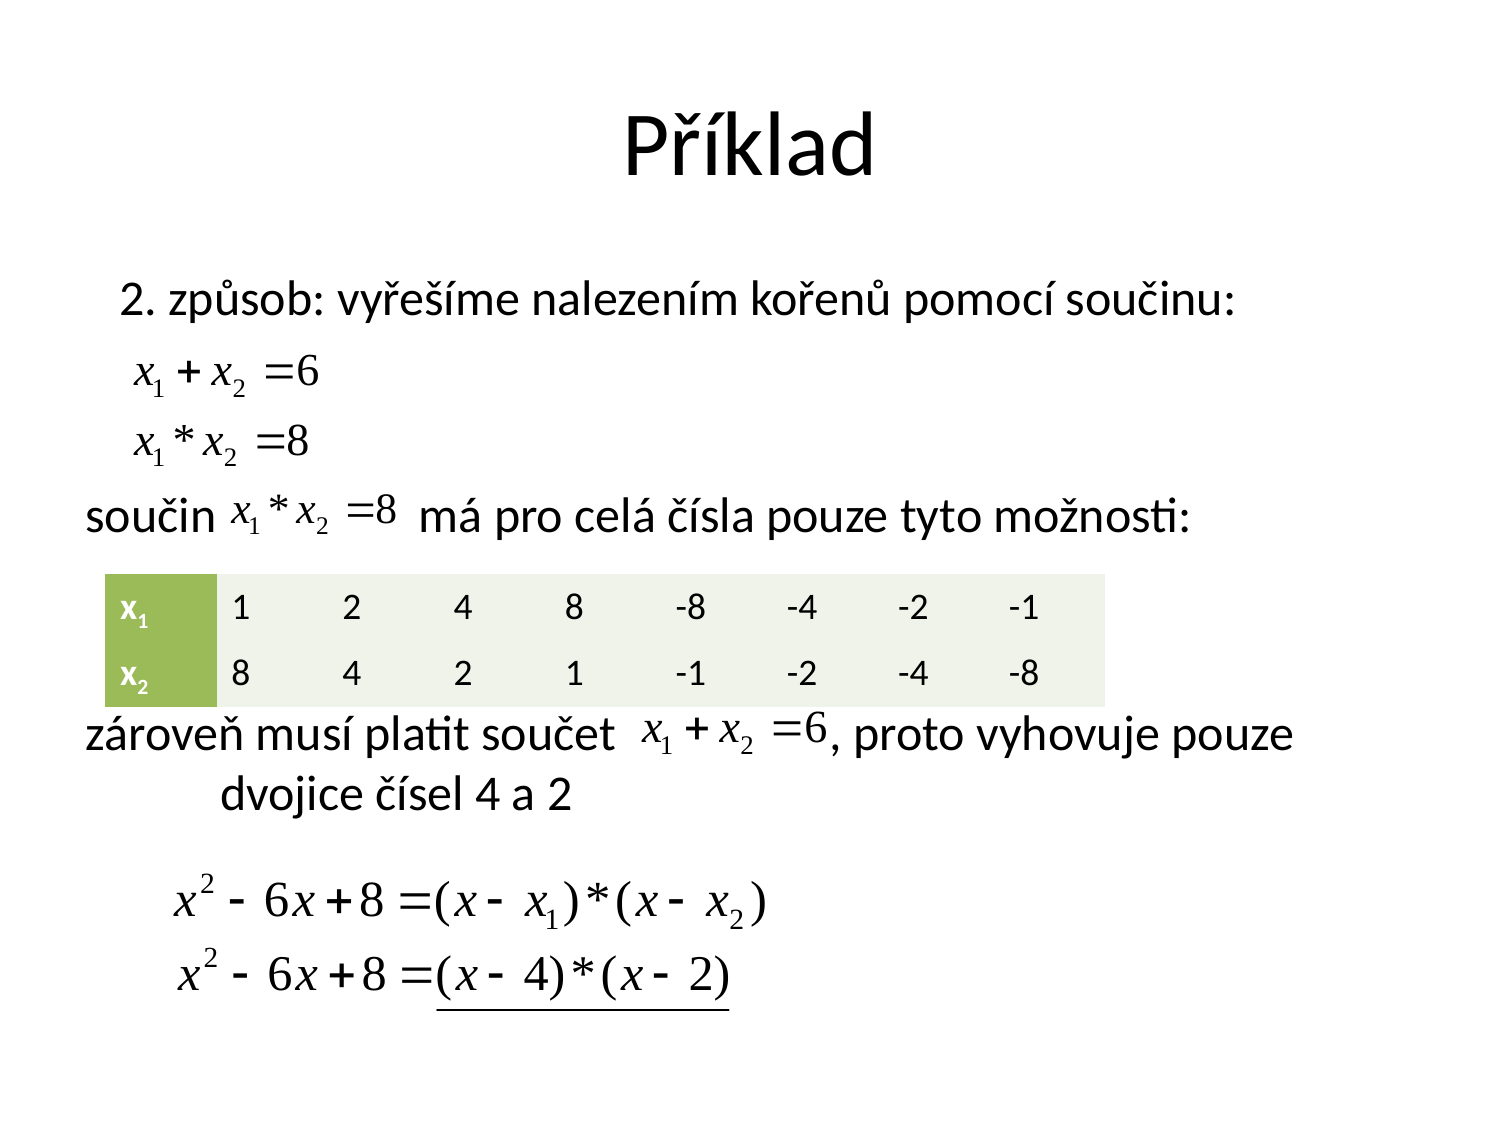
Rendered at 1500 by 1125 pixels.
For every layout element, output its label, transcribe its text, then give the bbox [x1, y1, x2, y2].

table_header -2 [883, 574, 994, 640]
chart [632, 696, 837, 762]
table_cell 8 [217, 640, 328, 707]
table_cell 4 [328, 640, 439, 707]
chart [222, 480, 405, 542]
table_header 1 [217, 574, 328, 640]
chart [125, 339, 329, 478]
table_header -8 [661, 574, 772, 640]
table_header 2 [328, 574, 439, 640]
chart [164, 861, 774, 1020]
table_header x1 [105, 574, 217, 640]
list 2. způsob: vyřešíme nalezením kořenů pomocí součinu: součin má pro celá čísla pouze tyto možnosti: zároveň musí platit součet , proto vyhovuje pouze dvojice čísel 4 a 2 [70, 257, 1421, 1020]
table_cell 1 [550, 640, 661, 707]
table_cell -2 [772, 640, 883, 707]
table_cell -1 [661, 640, 772, 696]
table_header -4 [772, 574, 883, 640]
table_cell -4 [883, 640, 994, 707]
table_cell -8 [994, 640, 1105, 707]
table_header 4 [439, 574, 550, 640]
title Příklad [75, 45, 1426, 233]
table_cell 2 [439, 640, 550, 707]
table_header 8 [550, 574, 661, 640]
table_cell x2 [105, 640, 217, 707]
table_header -1 [994, 574, 1105, 640]
